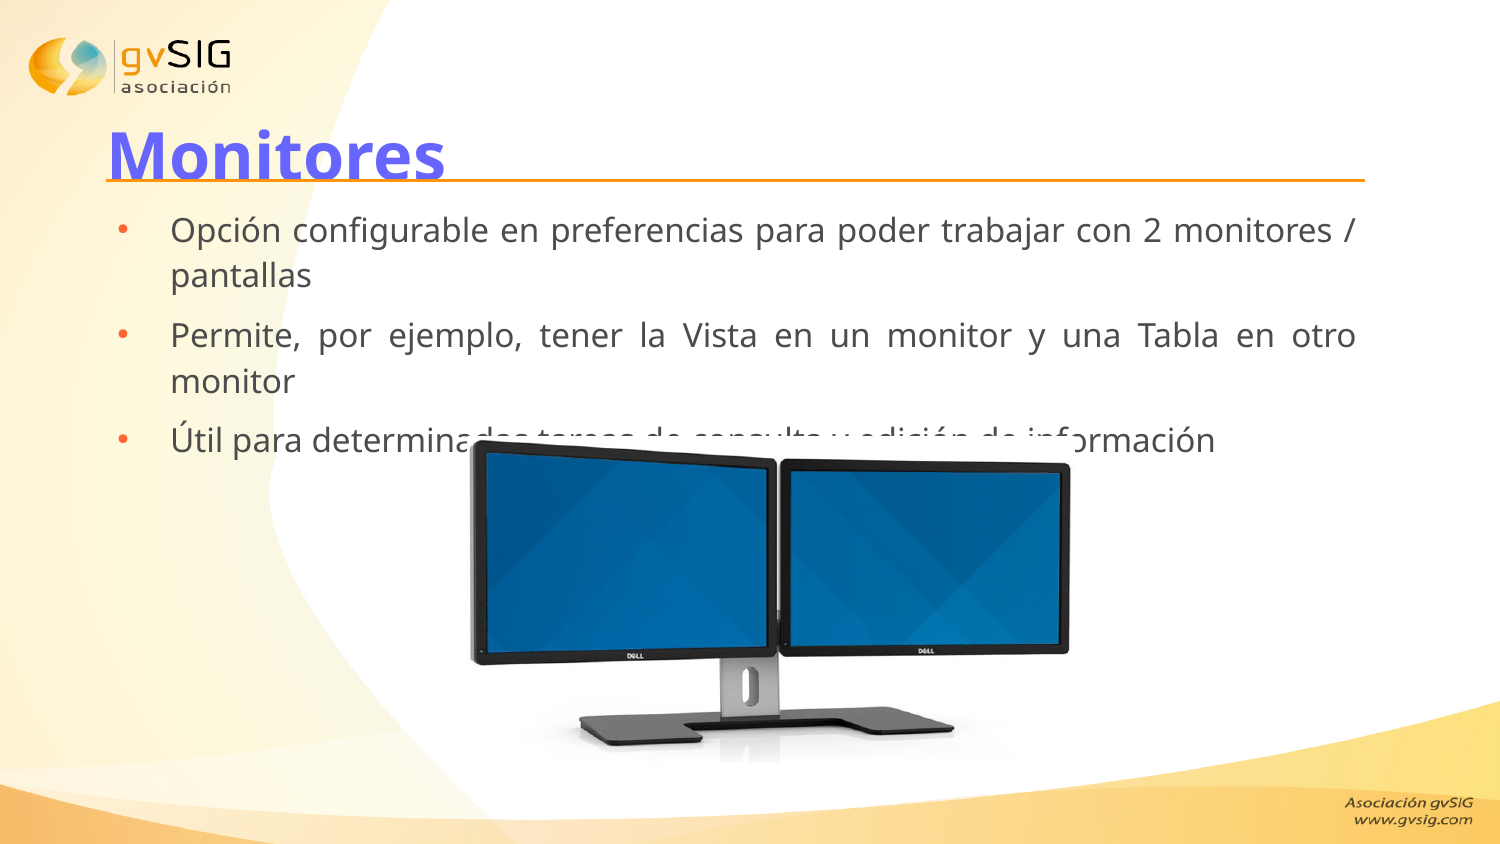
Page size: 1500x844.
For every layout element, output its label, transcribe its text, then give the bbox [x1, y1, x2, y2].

list Opción configurable en preferencias para poder trabajar con 2 monitores / pantallas Permite, por ejemplo, tener la Vista en un monitor y una Tabla en otro monitor Útil para determinadas tareas de consulta y edición de información [99, 129, 1359, 770]
title Monitores [106, 115, 1457, 193]
picture [0, 0, 1500, 844]
